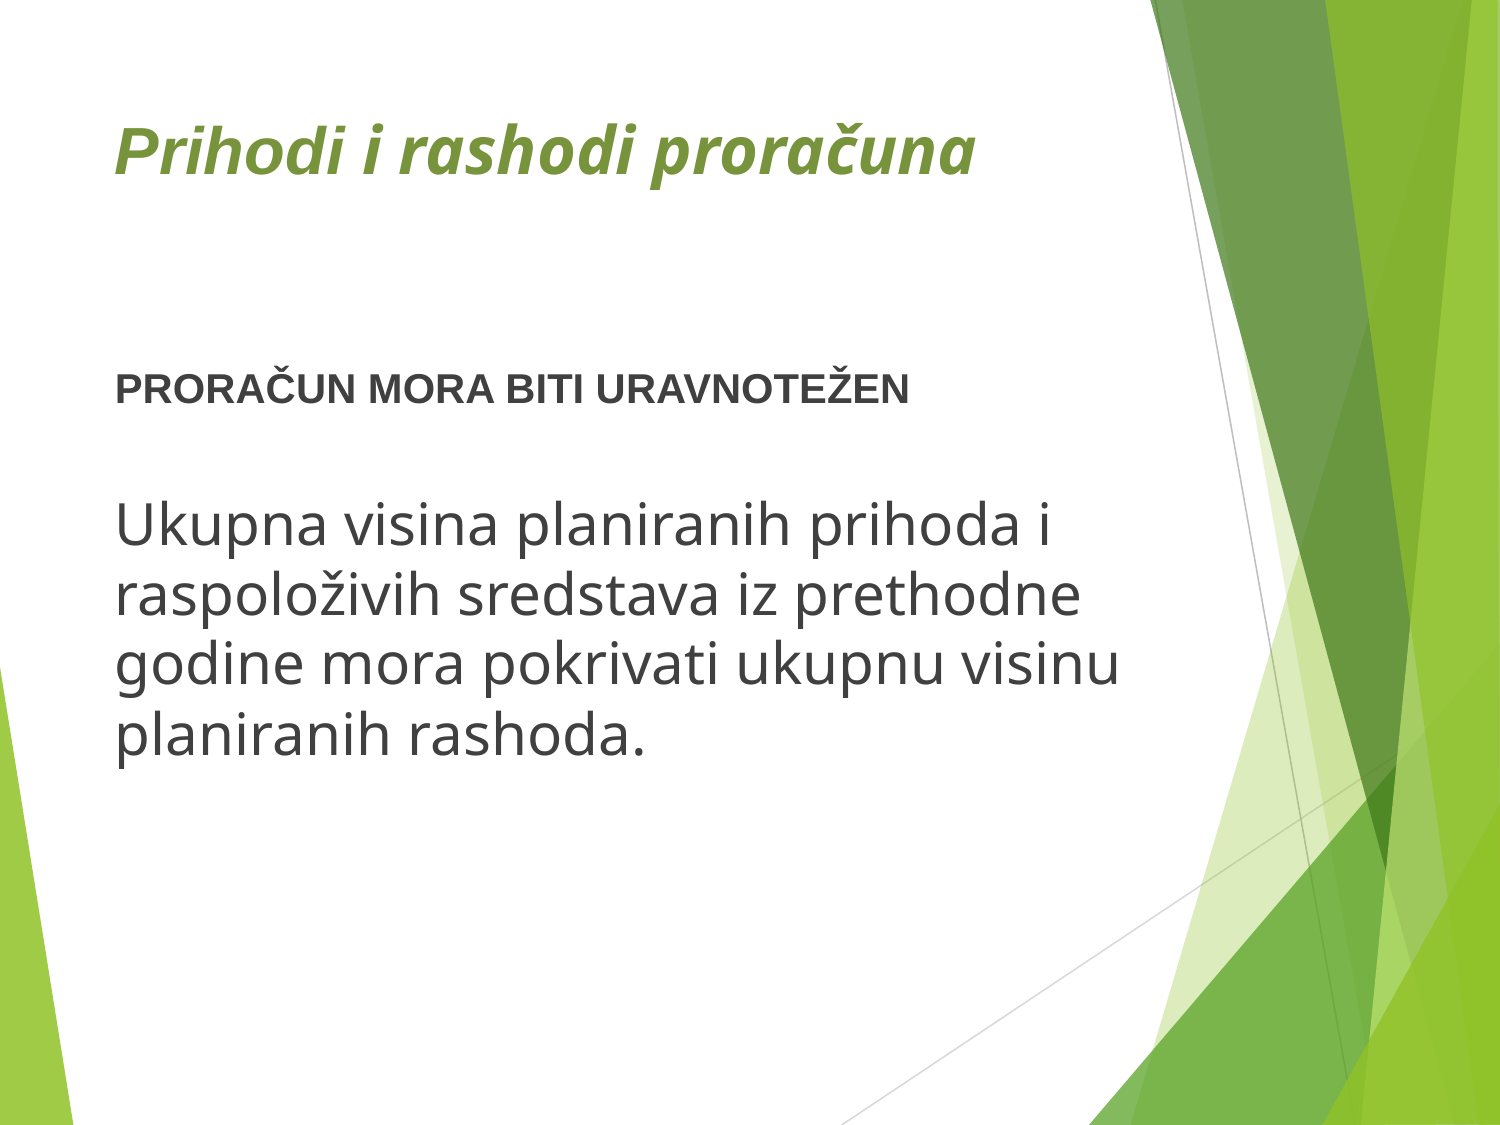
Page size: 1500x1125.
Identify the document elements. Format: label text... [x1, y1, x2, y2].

title Prihodi i rashodi proračuna [99, 99, 1142, 317]
list PRORAČUN MORA BITI URAVNOTEŽEN Ukupna visina planiranih prihoda i raspoloživih sredstava iz prethodne godine mora pokrivati ukupnu visinu planiranih rashoda. [99, 354, 1142, 992]
